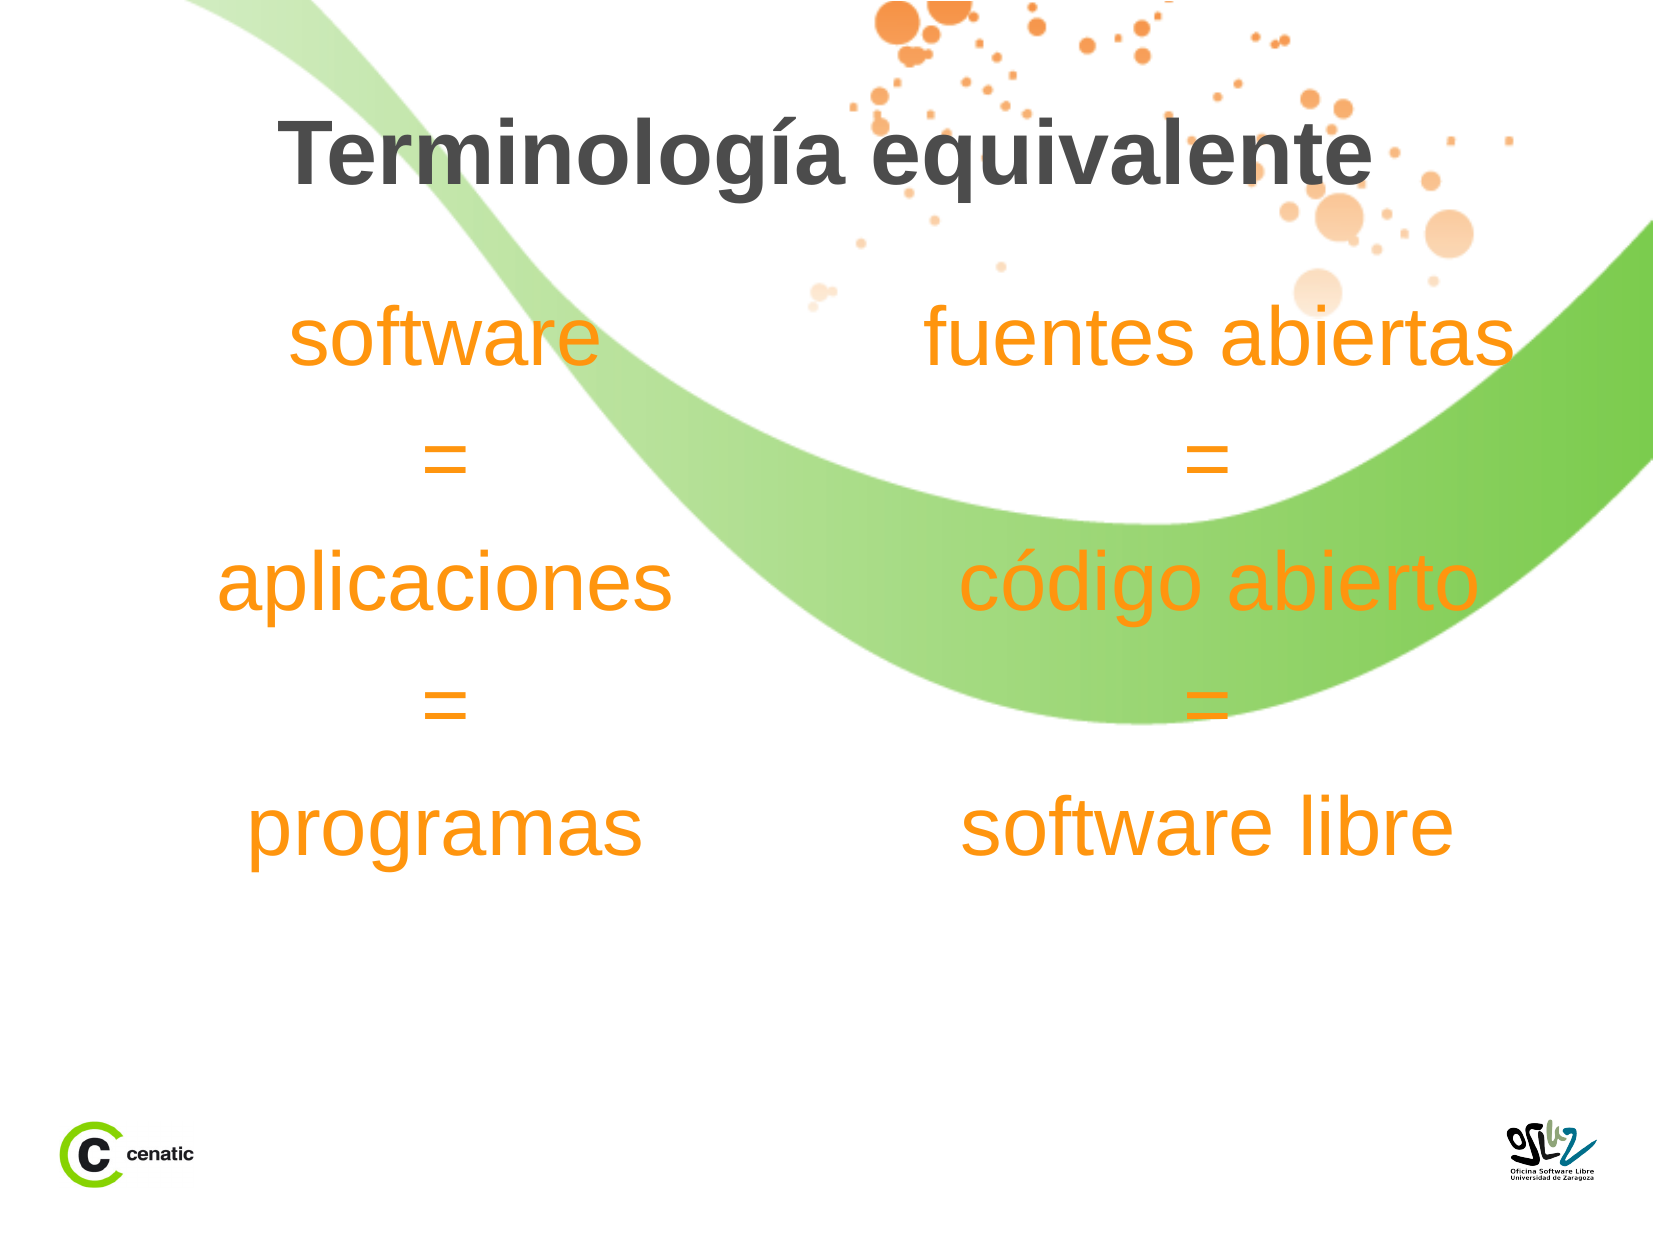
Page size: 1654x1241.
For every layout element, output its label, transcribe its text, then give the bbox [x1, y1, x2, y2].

title Terminología equivalente [82, 49, 1571, 257]
list software = aplicaciones = programas [82, 290, 809, 1152]
list fuentes abiertas = código abierto = software libre [845, 290, 1572, 1137]
picture [59, 1121, 194, 1188]
picture [1505, 1119, 1600, 1182]
picture [183, 0, 1653, 755]
